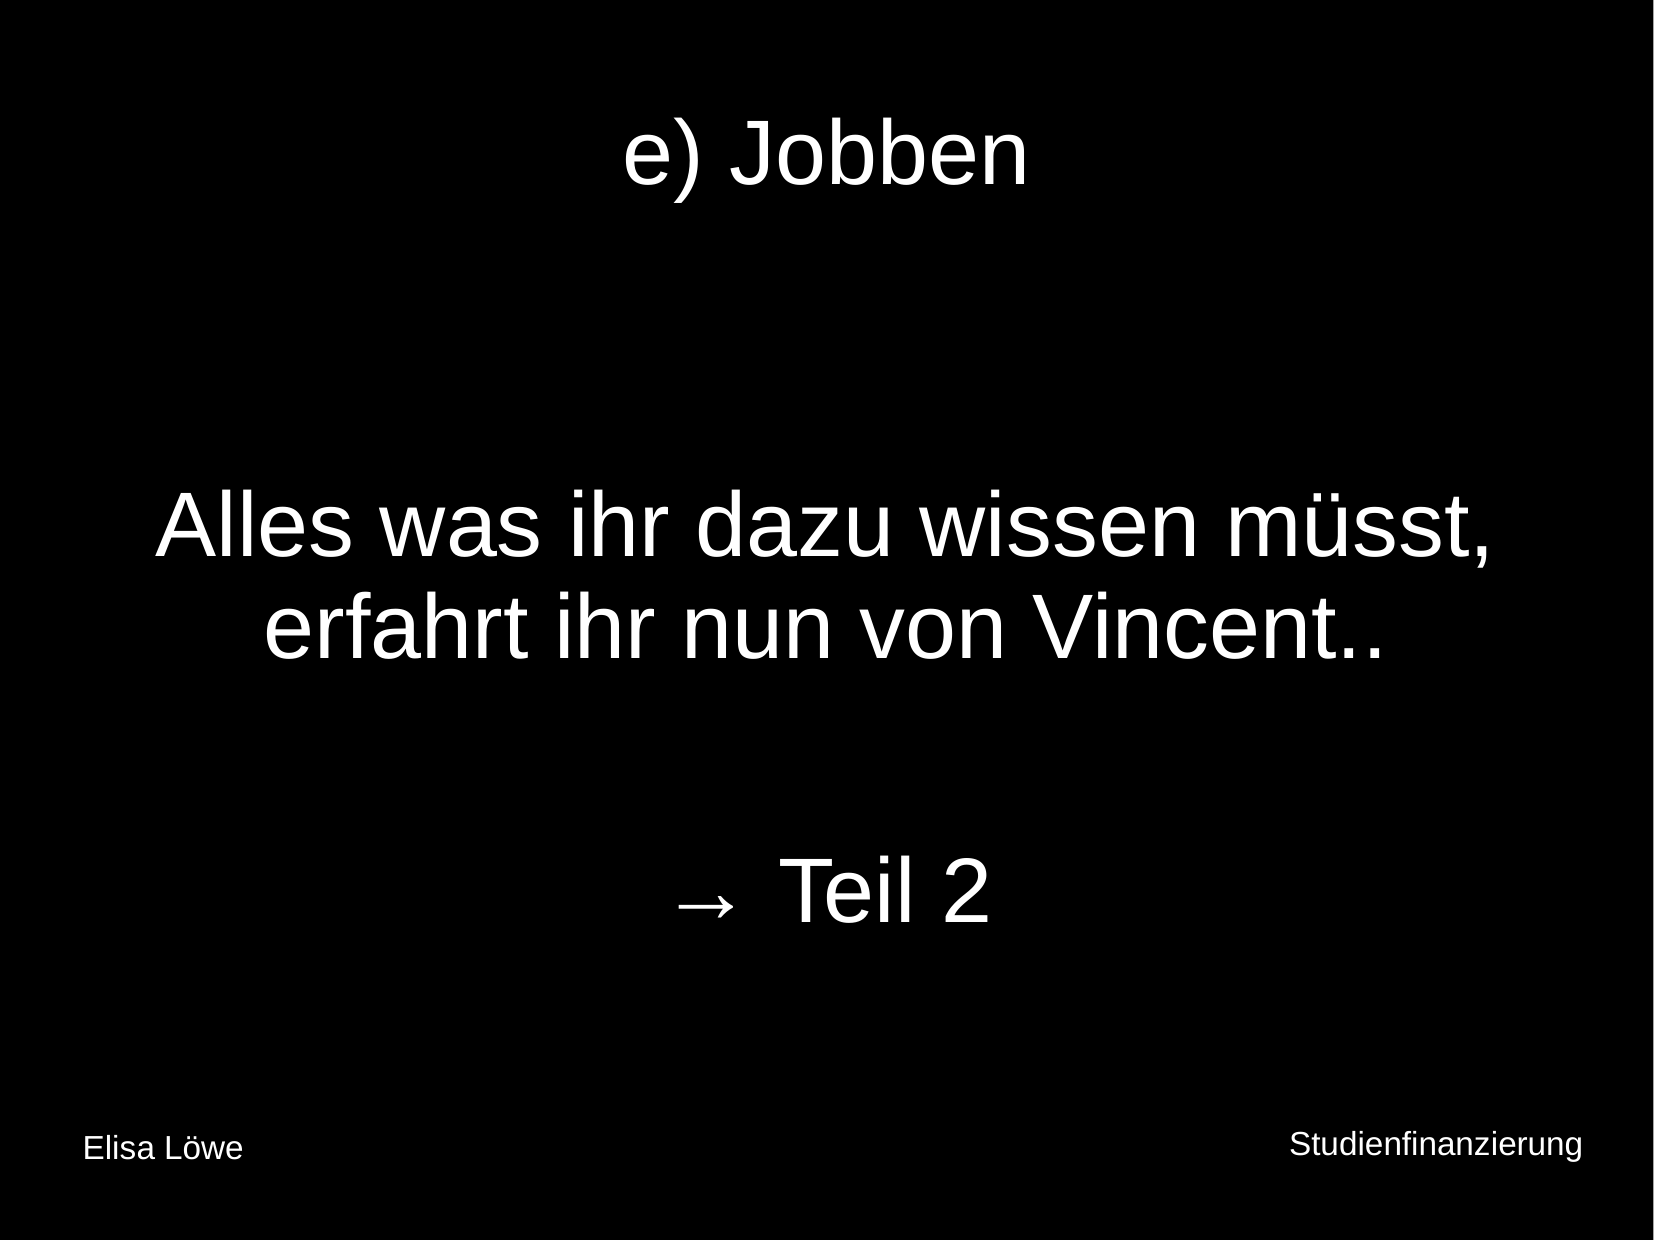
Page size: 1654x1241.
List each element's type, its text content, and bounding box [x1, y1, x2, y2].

title e) Jobben [82, 49, 1571, 257]
list Alles was ihr dazu wissen müsst, erfahrt ihr nun von Vincent.. → Teil 2 [82, 290, 1571, 1109]
